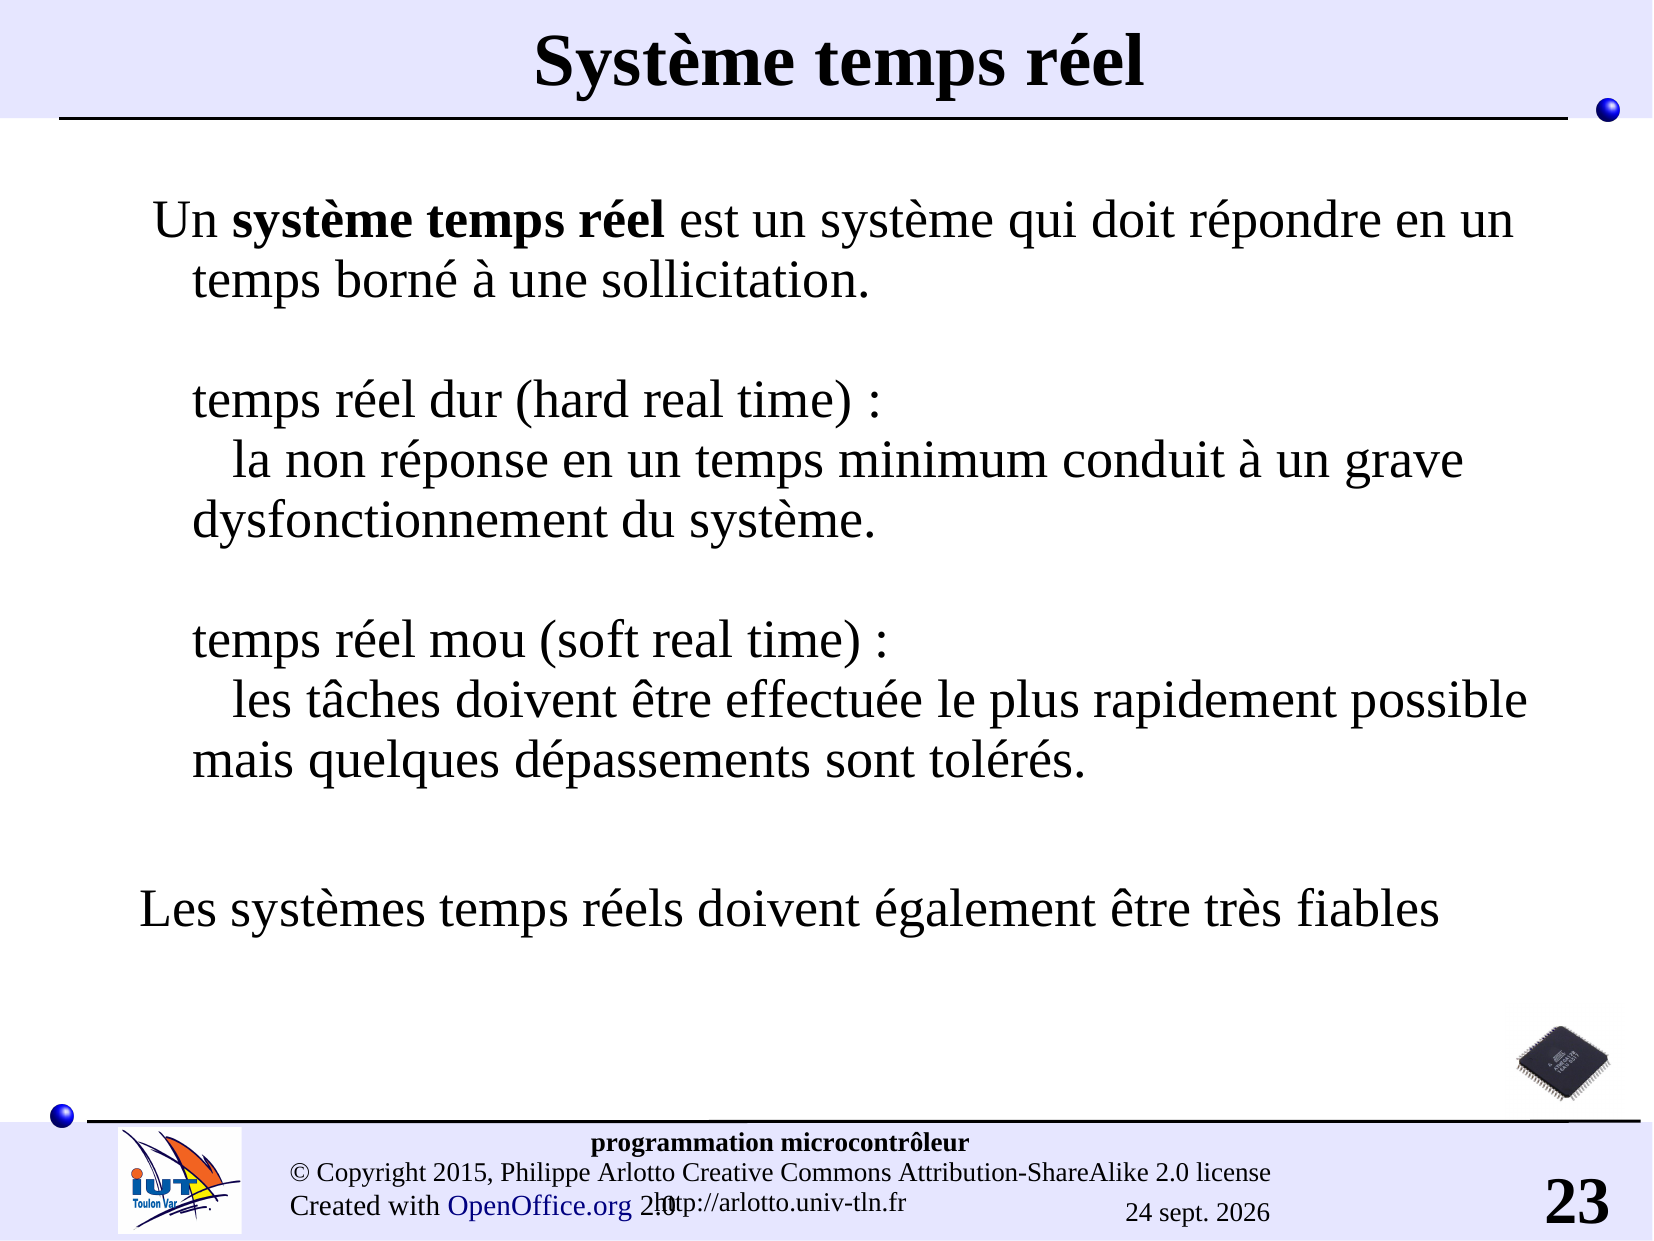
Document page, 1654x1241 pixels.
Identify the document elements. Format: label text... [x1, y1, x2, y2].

picture [1505, 1003, 1625, 1119]
list Un système temps réel est un système qui doit répondre en un temps borné à une sollicitation. temps réel dur (hard real time) : la non réponse en un temps minimum conduit à un grave dysfonctionnement du système. temps réel mou (soft real time) : les tâches doivent être effectuée le plus rapidement possible mais quelques dépassements sont tolérés. Les systèmes temps réels doivent également être très fiables [121, 188, 1534, 1039]
text_box Created with OpenOffice.org 2.0 [289, 1187, 682, 1224]
title Système temps réel [95, 11, 1585, 110]
